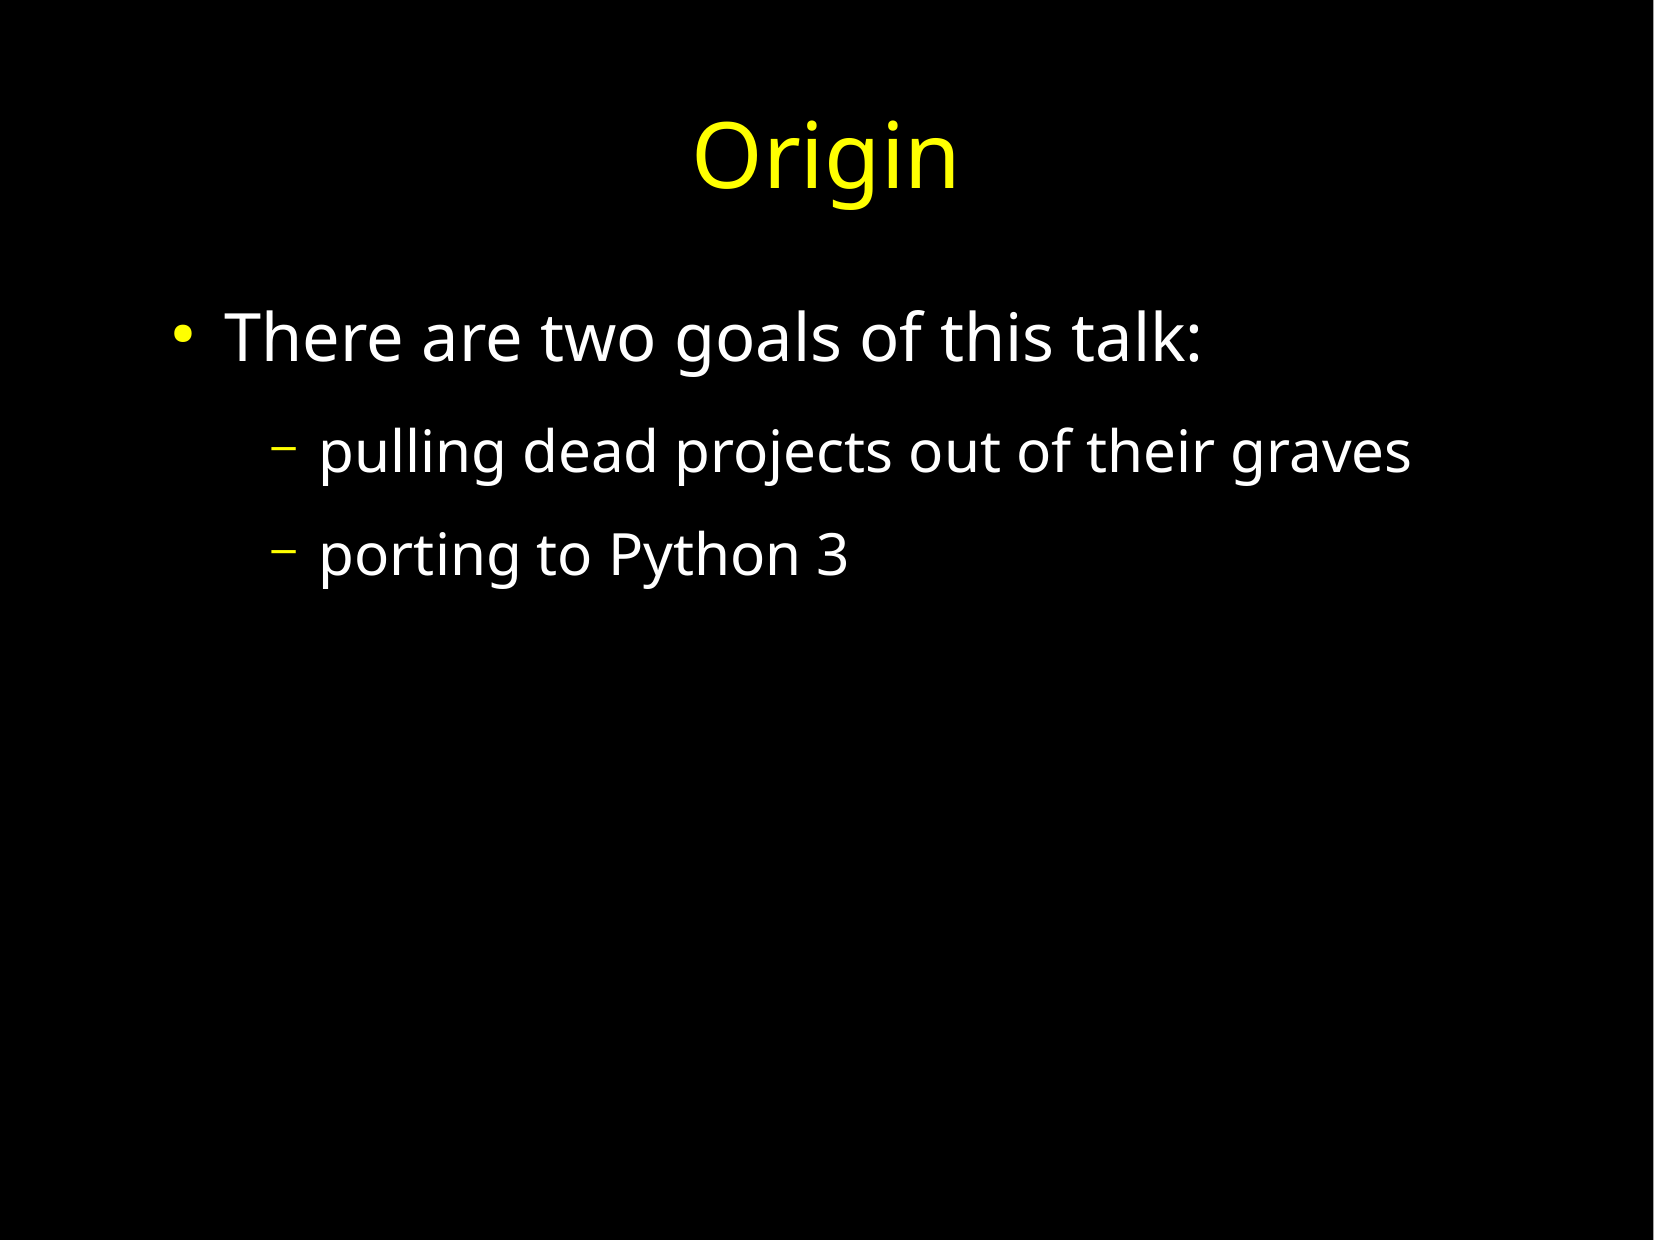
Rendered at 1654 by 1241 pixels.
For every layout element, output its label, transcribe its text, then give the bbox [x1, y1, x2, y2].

list There are two goals of this talk: pulling dead projects out of their graves porting to Python 3 [82, 290, 1571, 1121]
title Origin [82, 49, 1571, 257]
